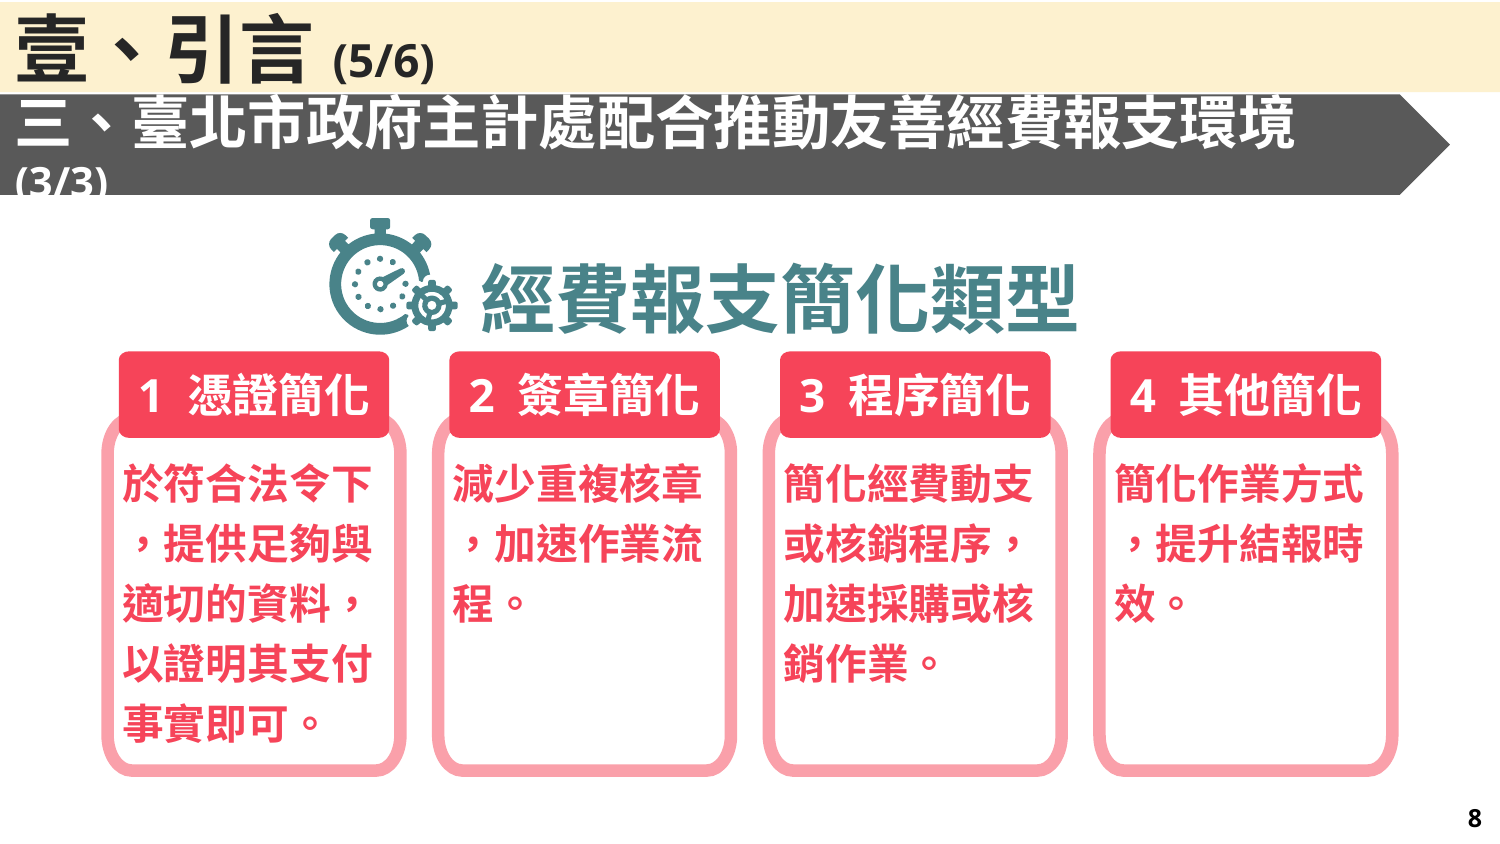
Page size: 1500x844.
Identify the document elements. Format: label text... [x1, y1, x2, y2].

text_box 減少重複核章 ，加速作業流 程。 [438, 424, 731, 771]
text_box 1 憑證簡化 [118, 351, 390, 438]
text_box [364, 259, 371, 266]
text_box 壹、引言(5/6) [0, 2, 1500, 93]
text_box 三、臺北市政府主計處配合推動友善經費報支環境(3/3) [0, 97, 1416, 195]
text_box 簡化作業方式 ，提升結報時 效。 [1099, 424, 1393, 771]
text_box 經費報支簡化類型 [381, 218, 1179, 350]
text_box [365, 302, 371, 310]
text_box 於符合法令下 ，提供足夠與 適切的資料， 以證明其支付 事實即可。 [107, 424, 401, 771]
text_box [355, 268, 362, 275]
slide_number <編號> [1137, 671, 1498, 844]
text_box 簡化經費動支 或核銷程序， 加速採購或核 銷作業。 [768, 424, 1062, 771]
text_box [372, 276, 381, 292]
text_box 2 簽章簡化 [449, 351, 720, 438]
text_box 3 程序簡化 [780, 351, 1051, 438]
text_box [355, 293, 362, 300]
text_box [351, 281, 359, 288]
text_box [329, 218, 381, 335]
text_box [1416, 110, 1450, 179]
text_box 4 其他簡化 [1110, 351, 1382, 438]
